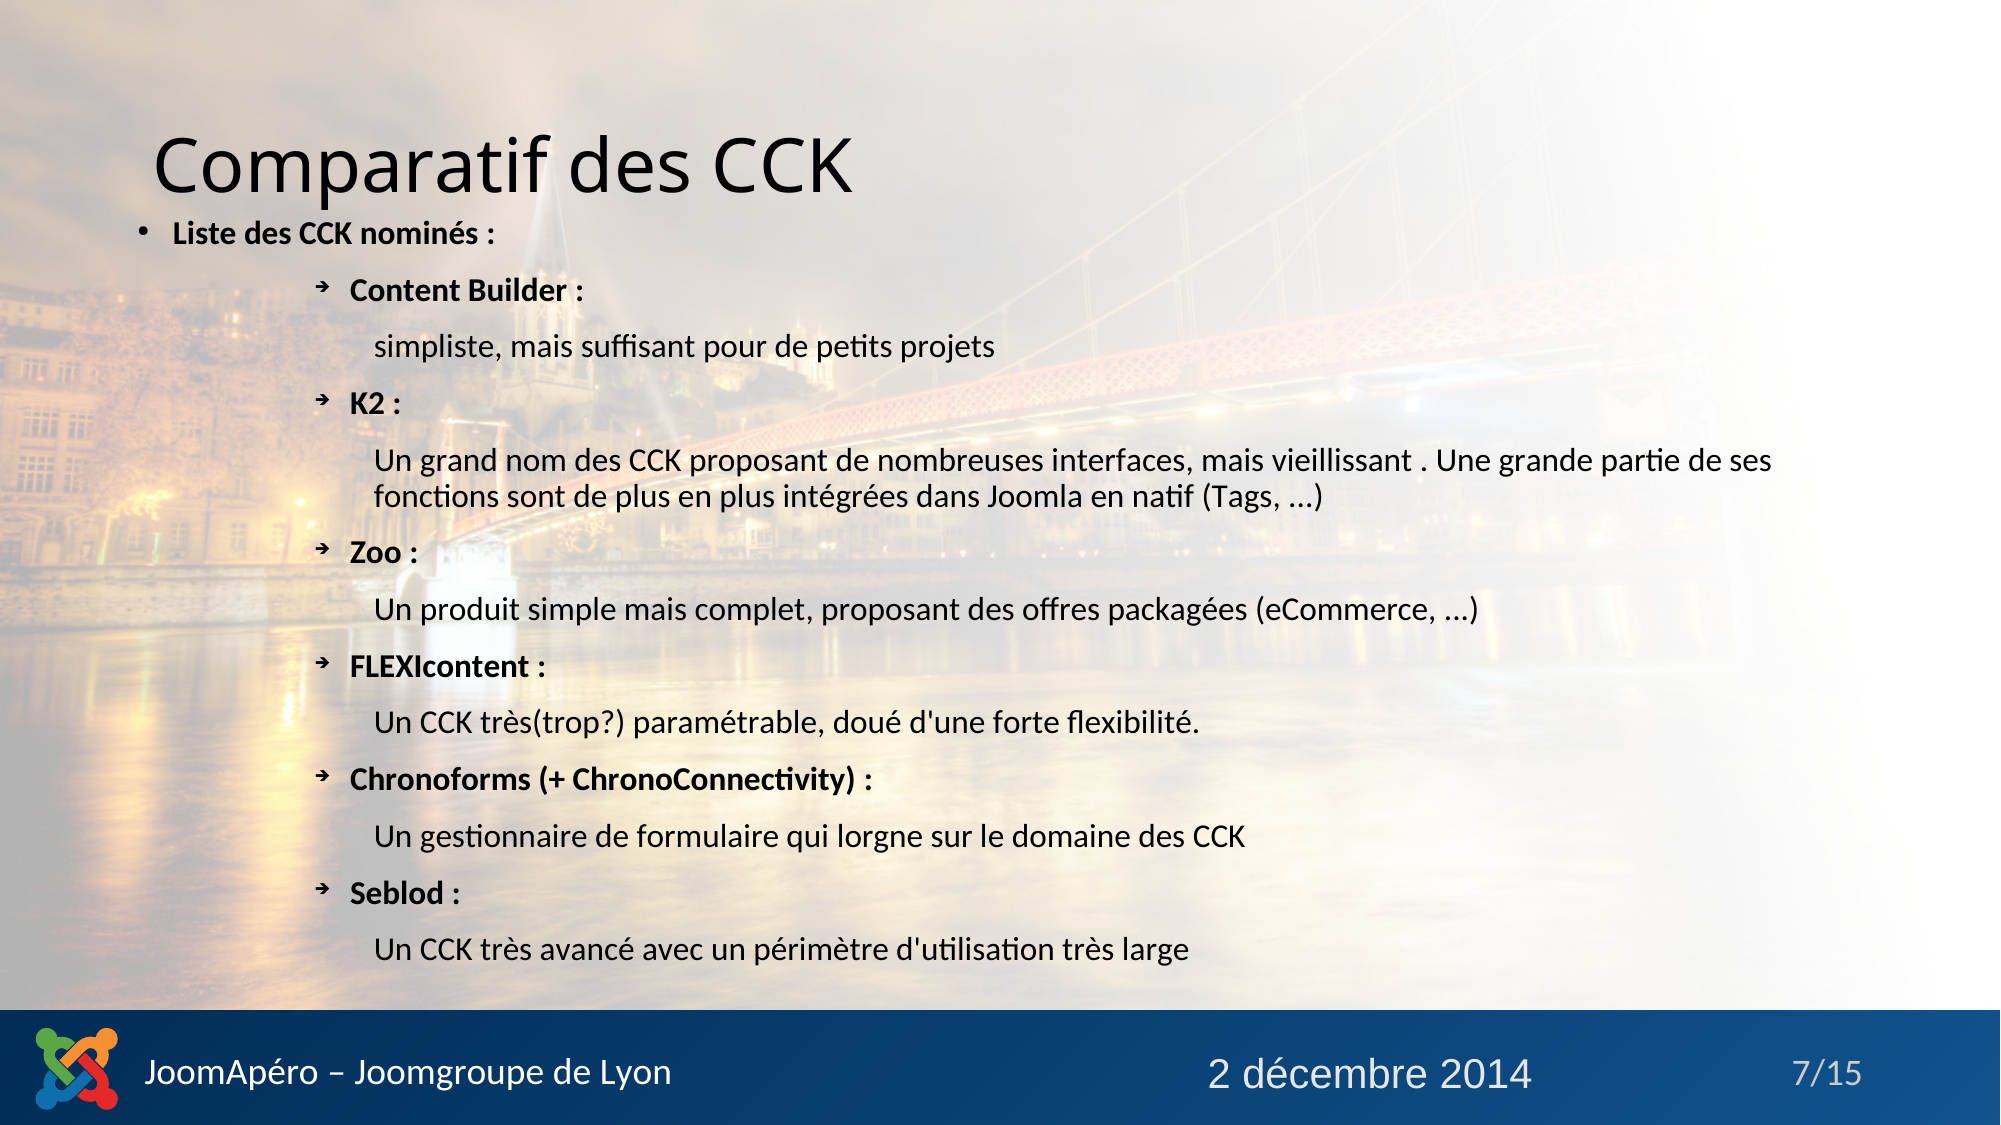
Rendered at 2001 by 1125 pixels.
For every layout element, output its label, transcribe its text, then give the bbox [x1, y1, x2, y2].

title Comparatif des CCK [137, 59, 1863, 215]
picture [0, 0, 2001, 1125]
subtitle Liste des CCK nominés : Content Builder : simpliste, mais suffisant pour de petits projets K2 : Un grand nom des CCK proposant de nombreuses interfaces, mais vieillissant . Une grande partie de ses fonctions sont de plus en plus intégrées dans Joomla en natif (Tags, ...) Zoo : Un produit simple mais complet, proposant des offres packagées (eCommerce, ...) FLEXIcontent : Un CCK très(trop?) paramétrable, doué d'une forte flexibilité. Chronoforms (+ ChronoConnectivity) : Un gestionnaire de formulaire qui lorgne sur le domaine des CCK Seblod : Un CCK très avancé avec un périmètre d'utilisation très large [137, 215, 1863, 1004]
